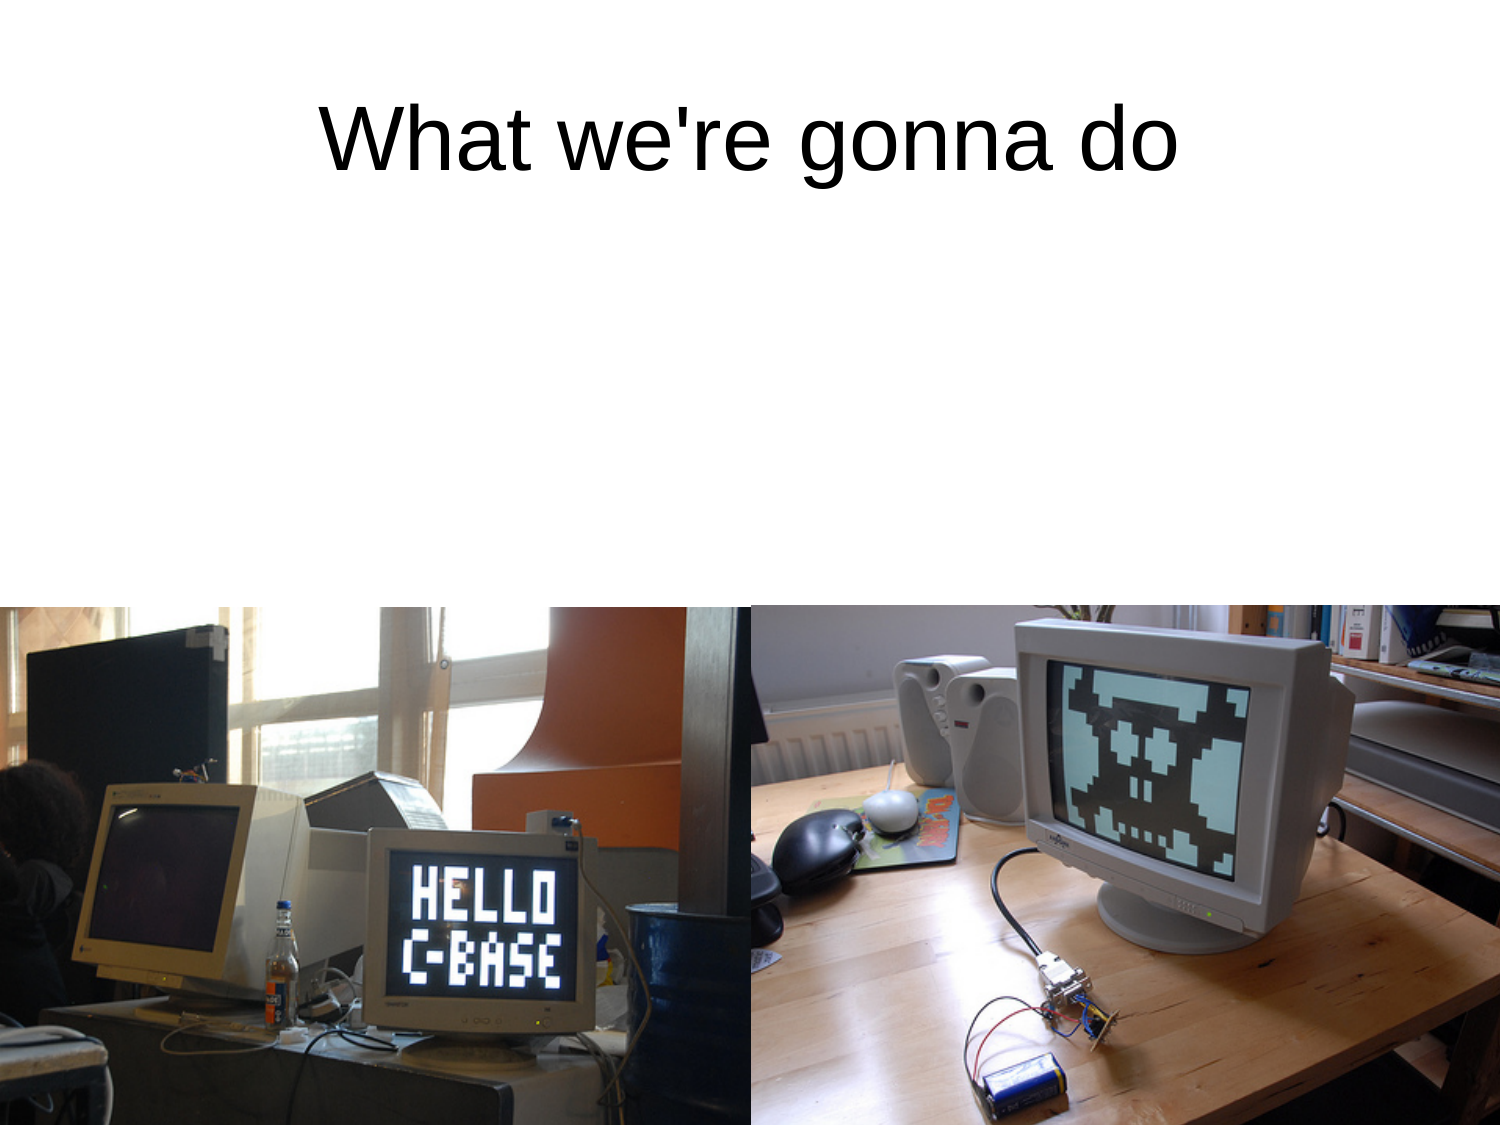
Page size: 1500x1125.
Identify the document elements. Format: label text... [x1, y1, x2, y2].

picture [0, 605, 1500, 1125]
title What we're gonna do [75, 44, 1426, 233]
